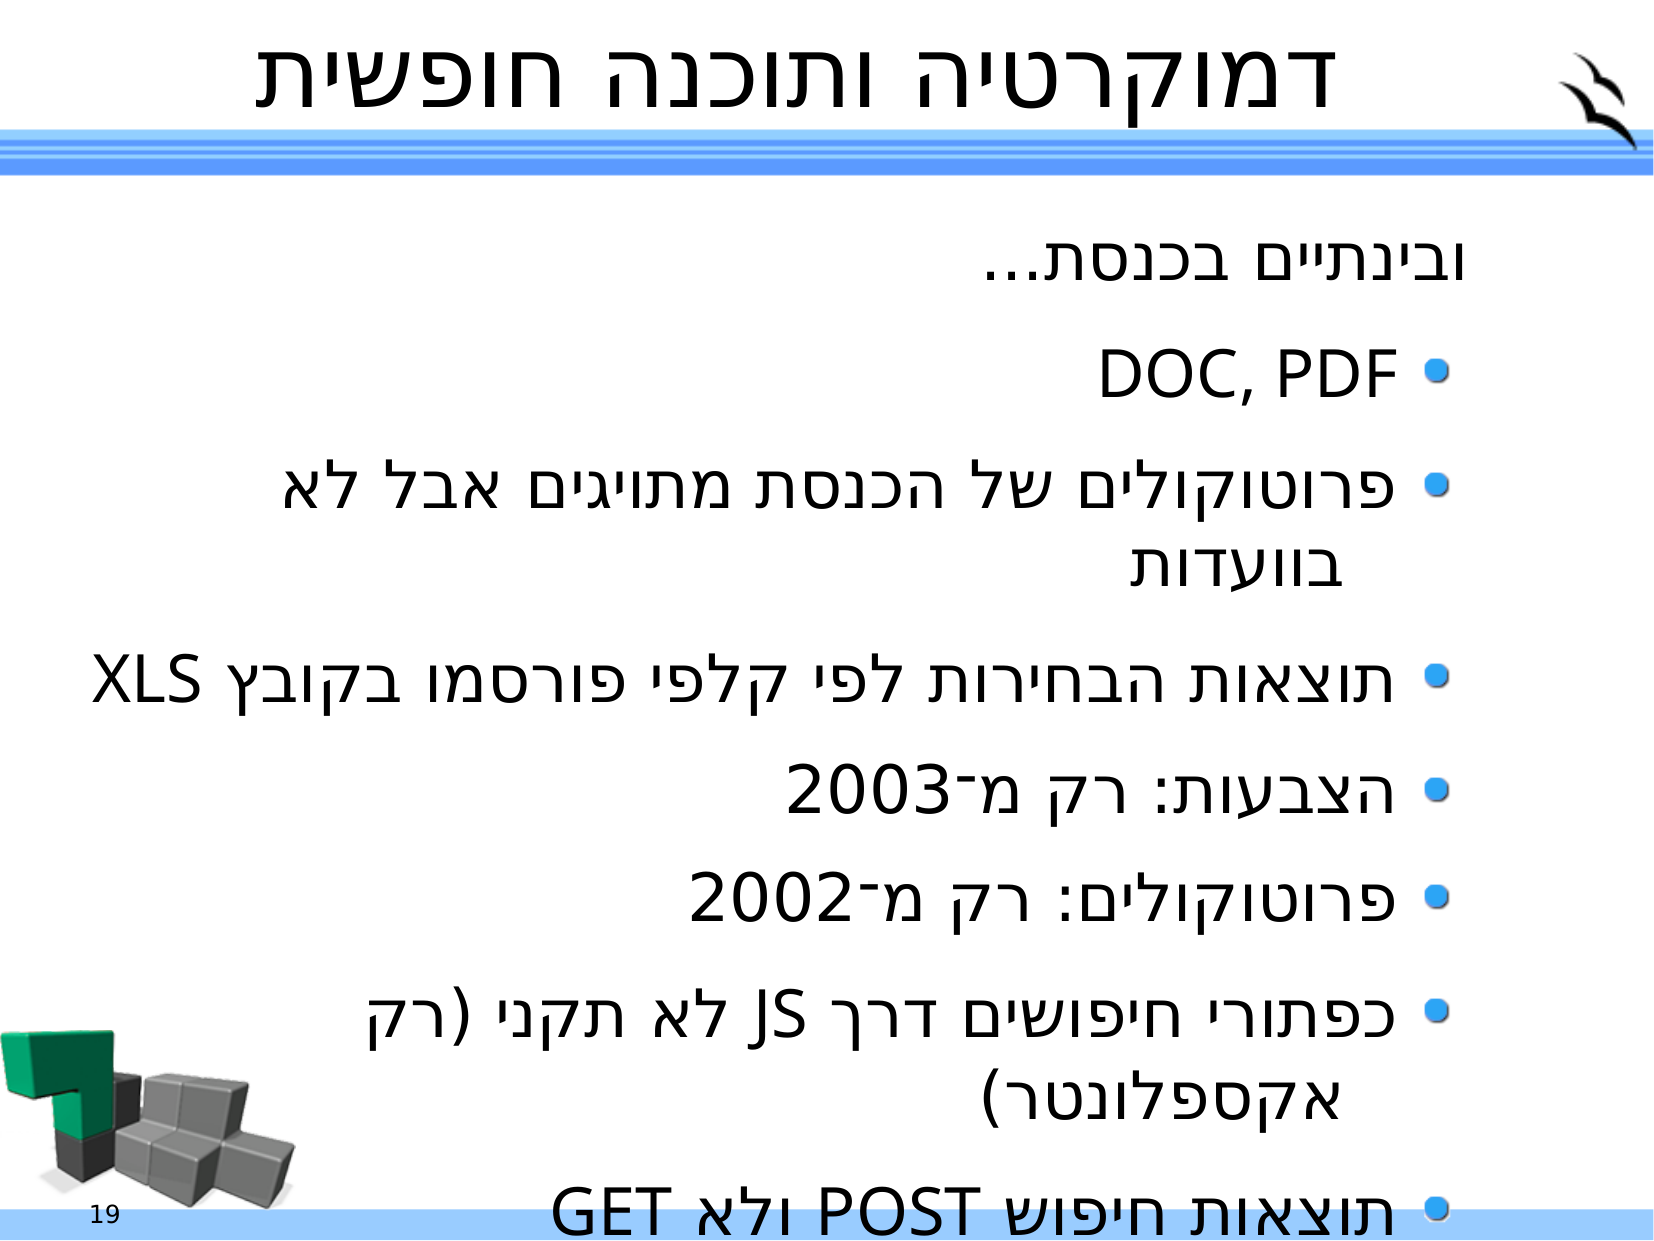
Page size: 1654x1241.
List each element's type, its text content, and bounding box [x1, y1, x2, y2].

picture [1423, 1195, 1452, 1224]
picture [0, 47, 1654, 180]
picture [0, 1030, 296, 1211]
list ובינתיים בכנסת... DOC, PDF פרוטוקולים של הכנסת מתויגים אבל לא בוועדות תוצאות הבחירות לפי קלפי פורסמו בקובץ XLS הצבעות: רק מ־2003 פרוטוקולים: רק מ־2002 כפתורי חיפושים דרך JS לא תקני (רק אקספלונטר) תוצאות חיפוש POST ולא GET יש כמה RSS בודדים [75, 218, 1488, 1174]
title דמוקרטיה ותוכנה חופשית [92, 19, 1505, 126]
